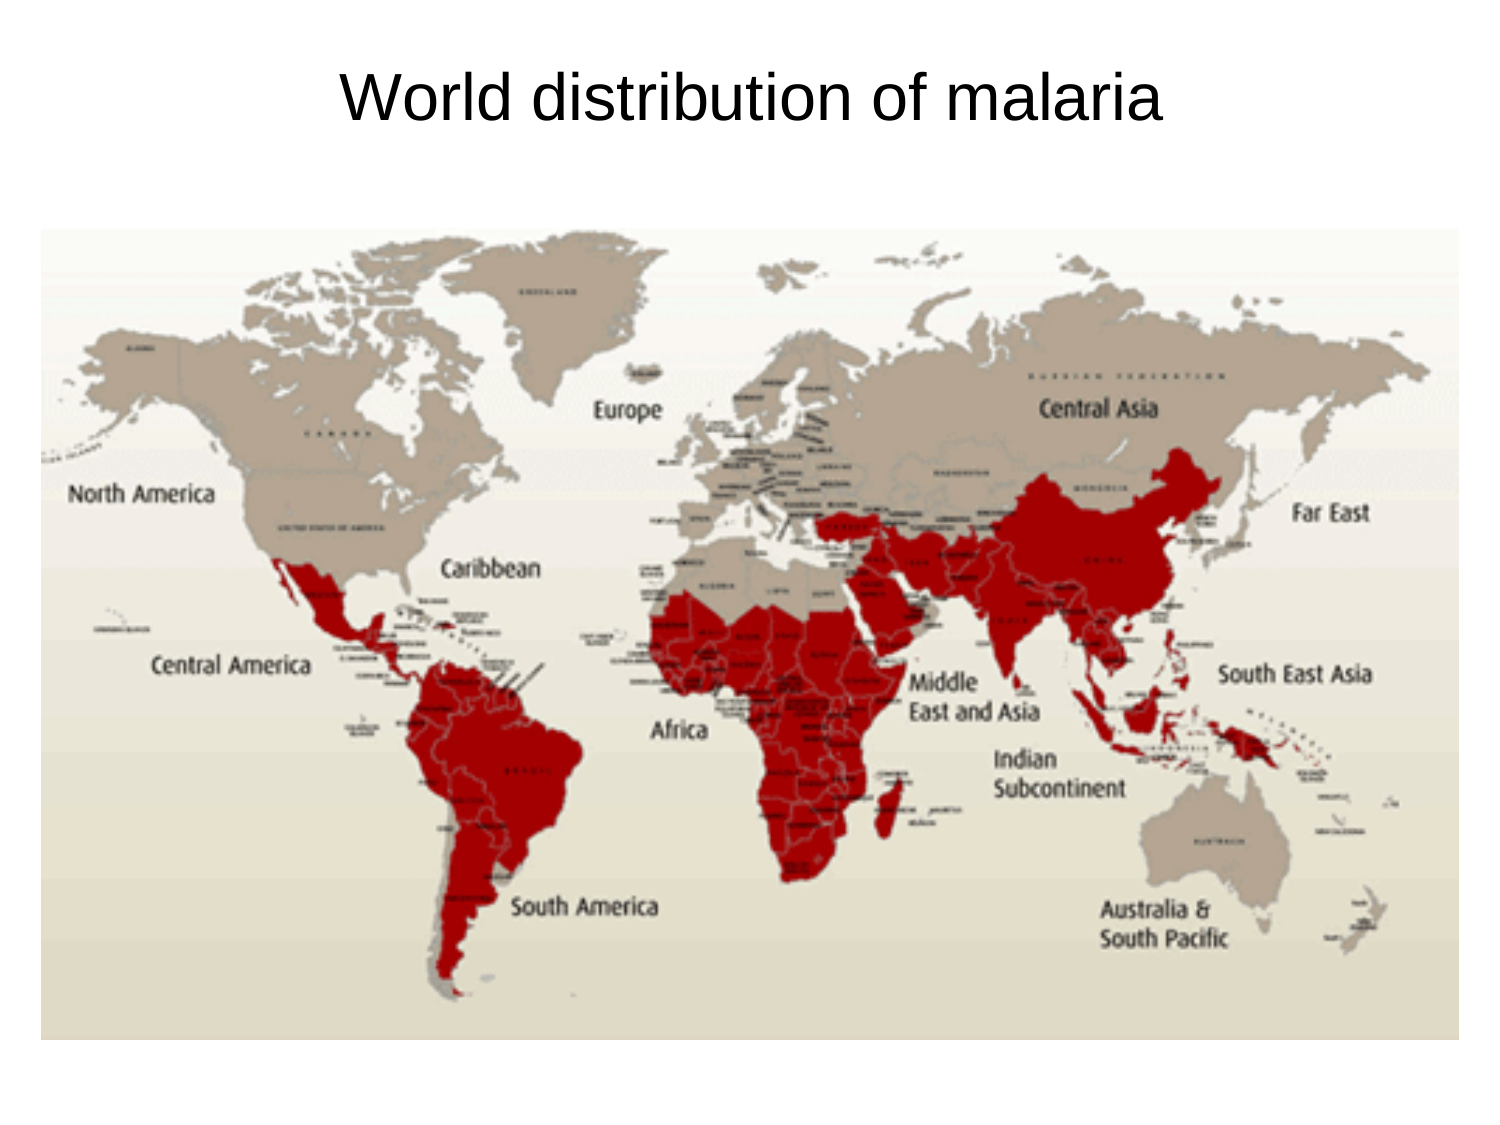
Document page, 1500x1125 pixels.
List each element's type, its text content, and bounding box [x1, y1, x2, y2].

title World distribution of malaria [76, 0, 1427, 188]
picture [41, 228, 1459, 1040]
